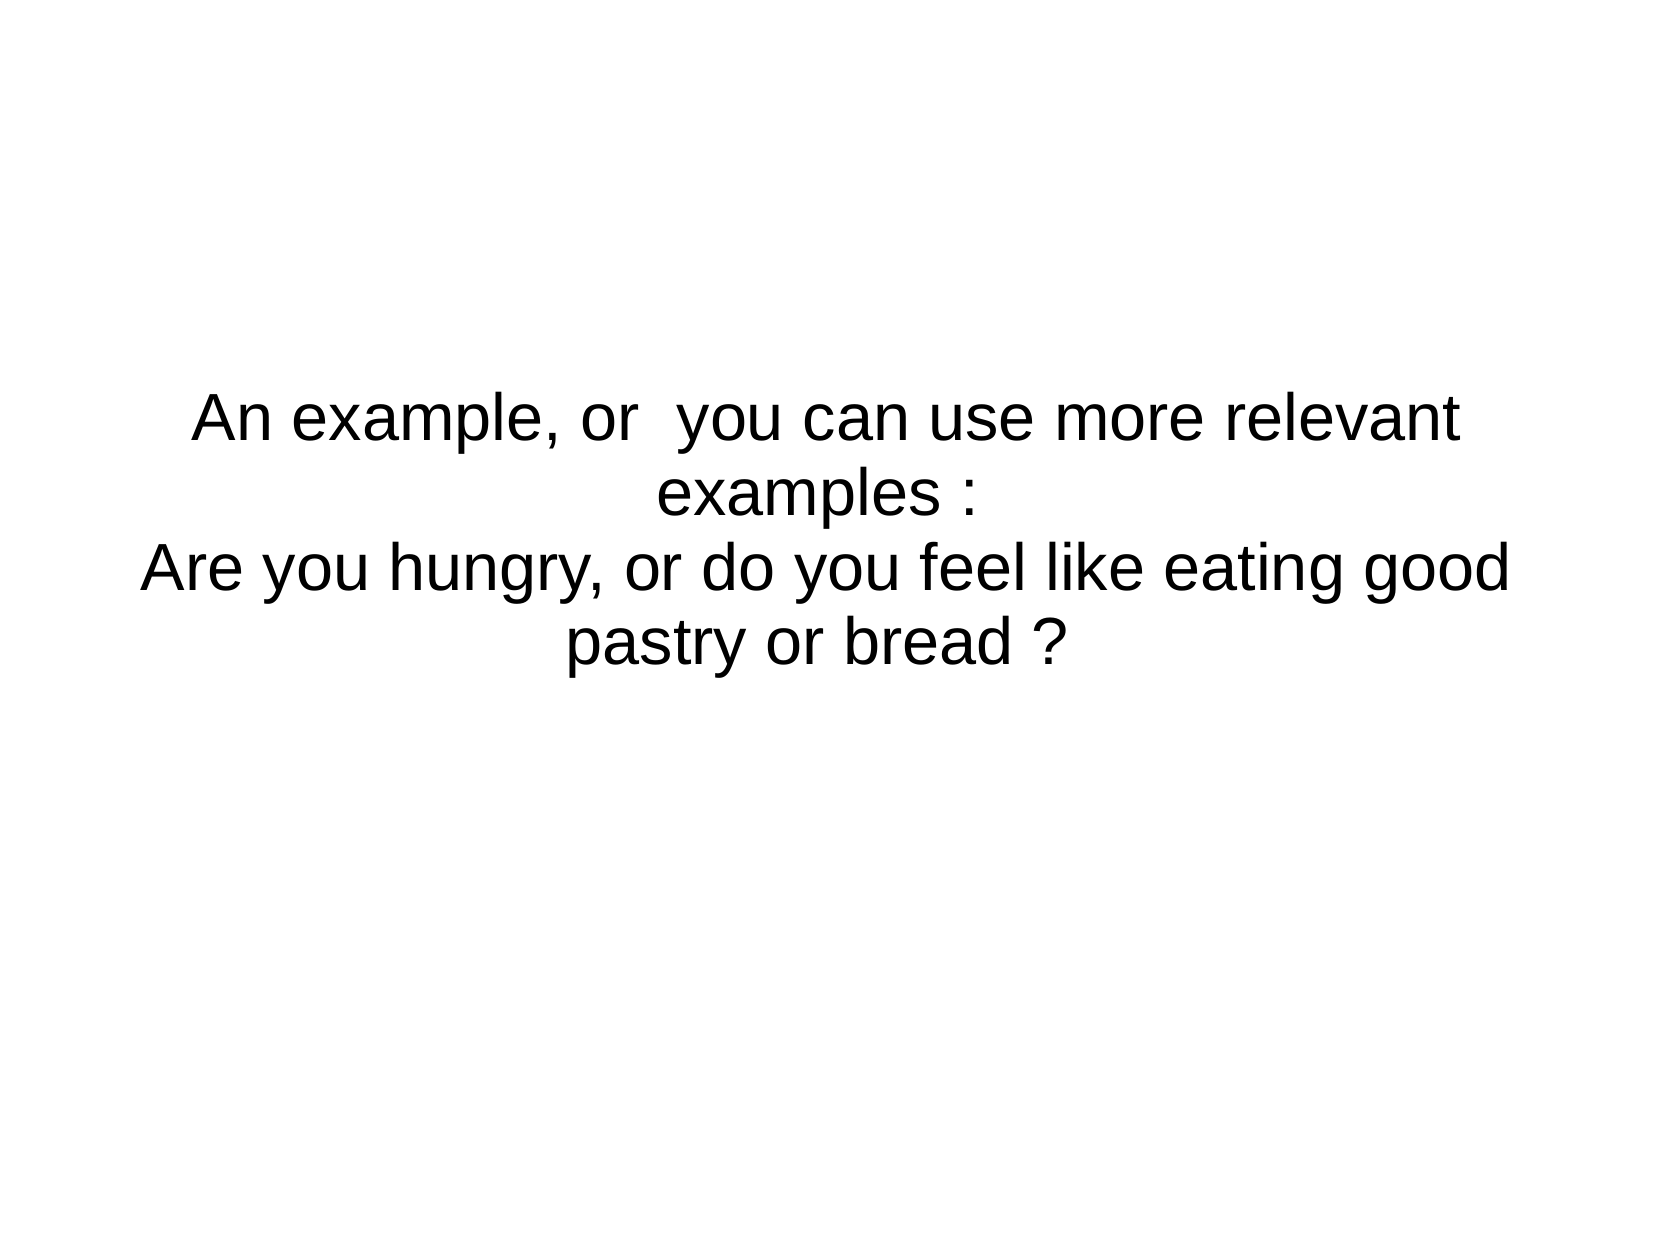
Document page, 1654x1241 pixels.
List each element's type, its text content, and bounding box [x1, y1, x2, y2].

subtitle An example, or you can use more relevant examples : Are you hungry, or do you feel like eating good pastry or bread ? [82, 49, 1571, 1010]
